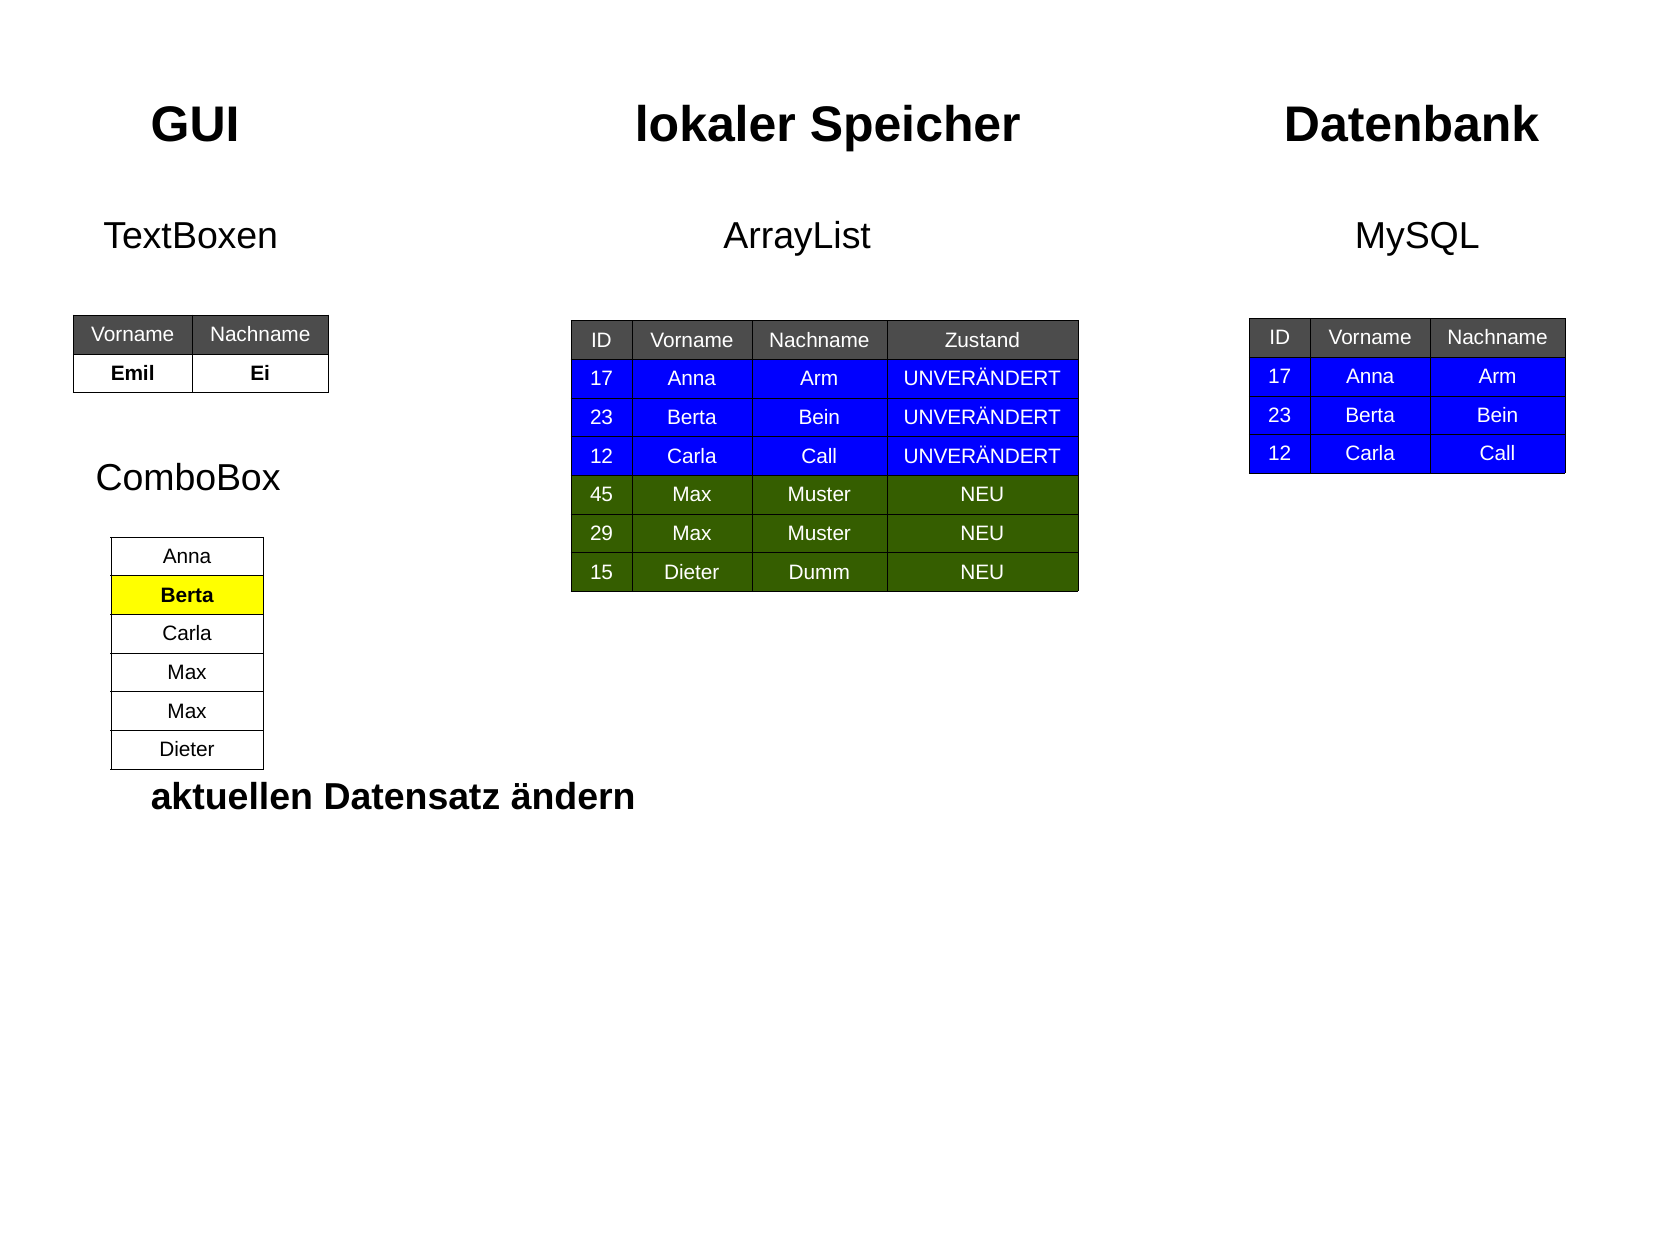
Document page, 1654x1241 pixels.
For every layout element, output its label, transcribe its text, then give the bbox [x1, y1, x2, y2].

table_cell 15 [572, 553, 632, 591]
table_cell Max [633, 476, 752, 514]
table_cell Anna [633, 360, 752, 398]
table_cell Arm [1431, 358, 1565, 396]
table_cell 23 [572, 399, 632, 436]
table_cell Dieter [112, 731, 263, 769]
table_cell Dieter [633, 553, 752, 591]
table_header Vorname [74, 316, 192, 354]
table_cell Max [633, 515, 752, 552]
table_header Zustand [888, 321, 1078, 359]
table_cell UNVERÄNDERT [888, 437, 1078, 475]
table_header Vorname [1311, 319, 1430, 357]
table_cell Muster [753, 515, 887, 552]
text_box ComboBox [80, 448, 296, 506]
text_box lokaler Speicher [620, 88, 1037, 161]
text_box aktuellen Datensatz ändern [136, 767, 651, 826]
table_header Nachname [193, 316, 328, 354]
text_box ArrayList [708, 206, 886, 264]
table_cell Anna [1311, 358, 1430, 396]
table_cell Berta [633, 399, 752, 436]
table_cell Berta [1311, 397, 1430, 434]
text_box GUI [135, 88, 255, 161]
table_cell 45 [572, 476, 632, 514]
table_cell 12 [572, 437, 632, 475]
table_cell Muster [753, 476, 887, 514]
table_cell Call [1431, 435, 1565, 473]
table_cell NEU [888, 476, 1078, 514]
table_cell 23 [1250, 397, 1310, 434]
table_cell 17 [572, 360, 632, 398]
table_header Anna [112, 538, 263, 575]
table_header ID [1250, 319, 1310, 357]
table_cell Ei [193, 355, 328, 392]
text_box TextBoxen [88, 206, 293, 264]
table_cell Carla [633, 437, 752, 475]
table_header Vorname [633, 321, 752, 359]
table_cell Carla [1311, 435, 1430, 473]
table_cell UNVERÄNDERT [888, 399, 1078, 436]
table_cell Berta [112, 576, 263, 614]
table_cell Bein [1431, 397, 1565, 434]
table_cell 17 [1250, 358, 1310, 396]
table_cell Bein [753, 399, 887, 436]
table_cell NEU [888, 553, 1078, 591]
table_cell UNVERÄNDERT [888, 360, 1078, 398]
text_box Datenbank [1269, 88, 1555, 161]
table_cell Emil [74, 355, 192, 392]
text_box MySQL [1340, 206, 1495, 264]
table_cell Dumm [753, 553, 887, 591]
table_header Nachname [753, 321, 887, 359]
table_cell 29 [572, 515, 632, 552]
table_cell 12 [1250, 435, 1310, 473]
table_cell Max [112, 654, 263, 691]
table_header Nachname [1431, 319, 1565, 357]
table_header ID [572, 321, 632, 359]
table_cell Max [112, 692, 263, 730]
table_cell Call [753, 437, 887, 475]
table_cell Arm [753, 360, 887, 398]
table_cell NEU [888, 515, 1078, 552]
table_cell Carla [112, 615, 263, 653]
